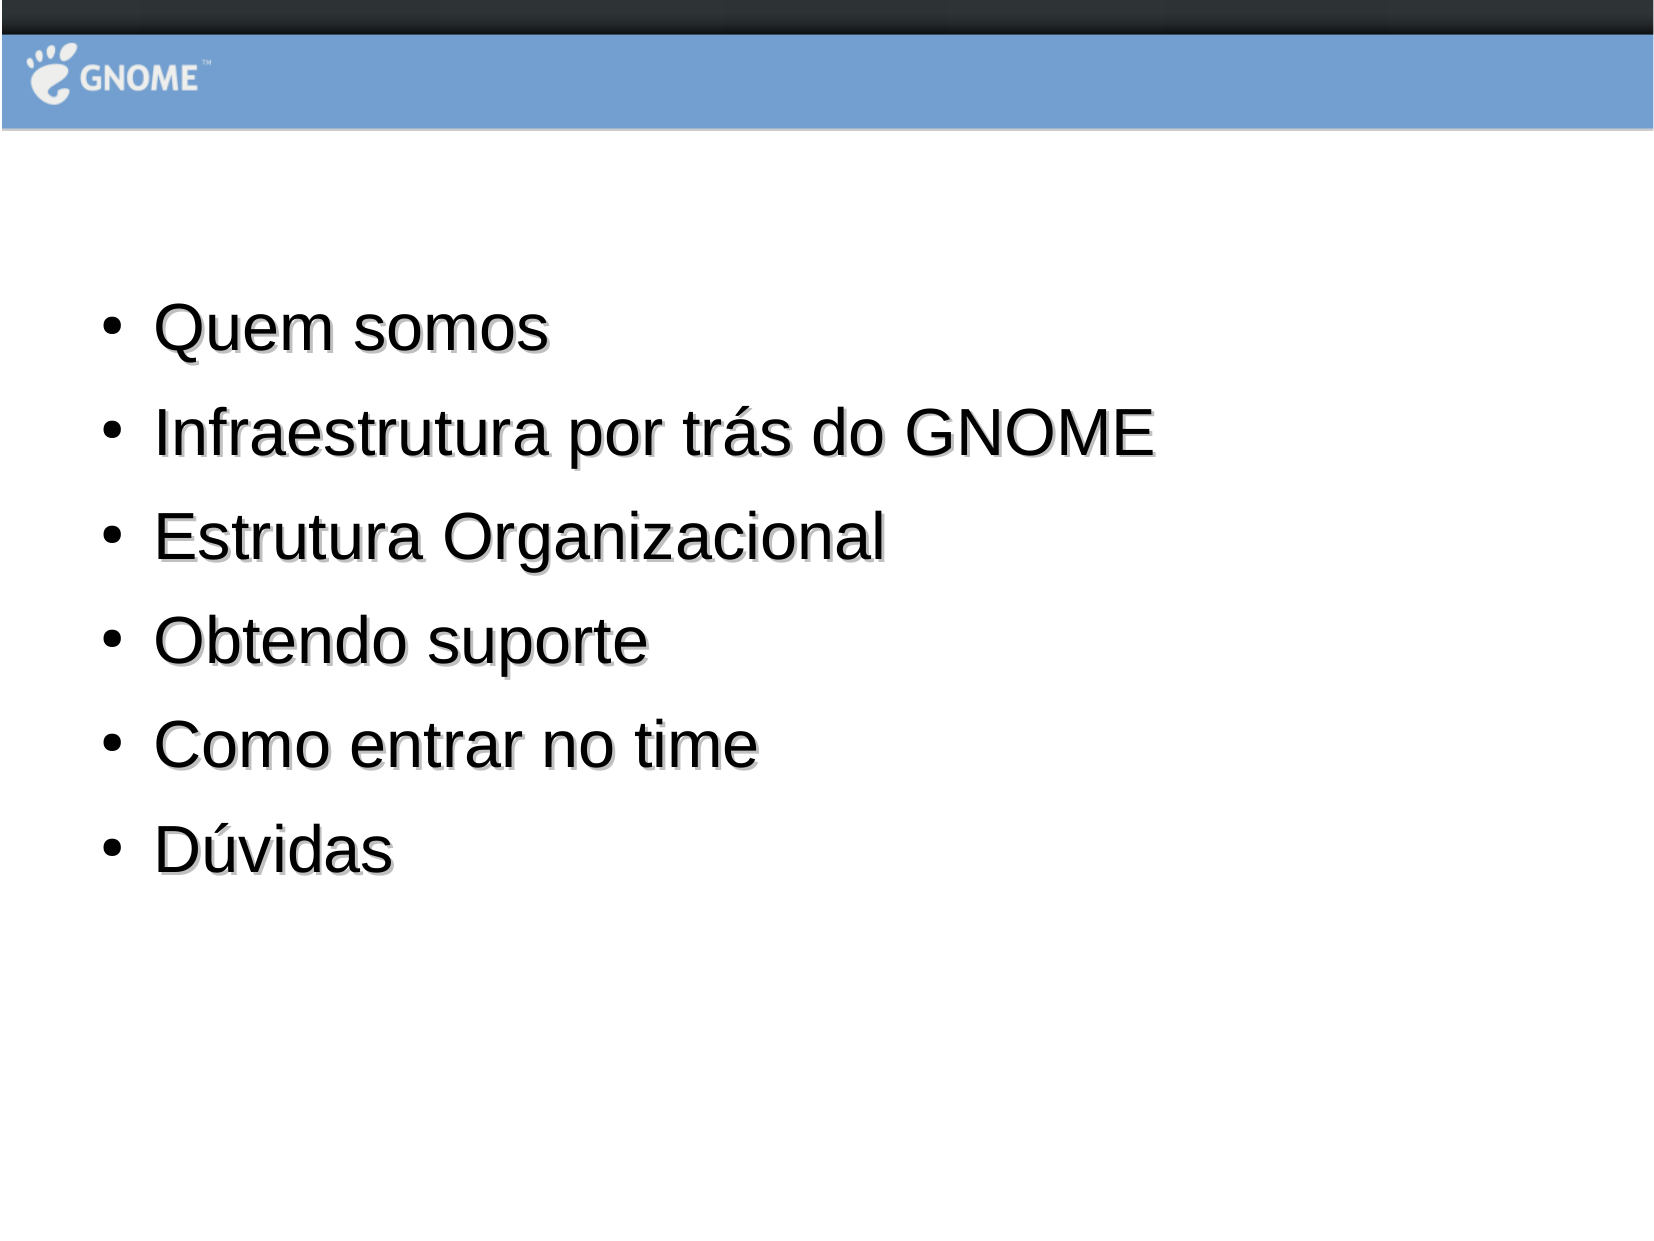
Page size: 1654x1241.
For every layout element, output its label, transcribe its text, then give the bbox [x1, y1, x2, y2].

picture [2, 0, 1654, 131]
list Quem somos Infraestrutura por trás do GNOME Estrutura Organizacional Obtendo suporte Como entrar no time Dúvidas [82, 290, 1571, 1094]
